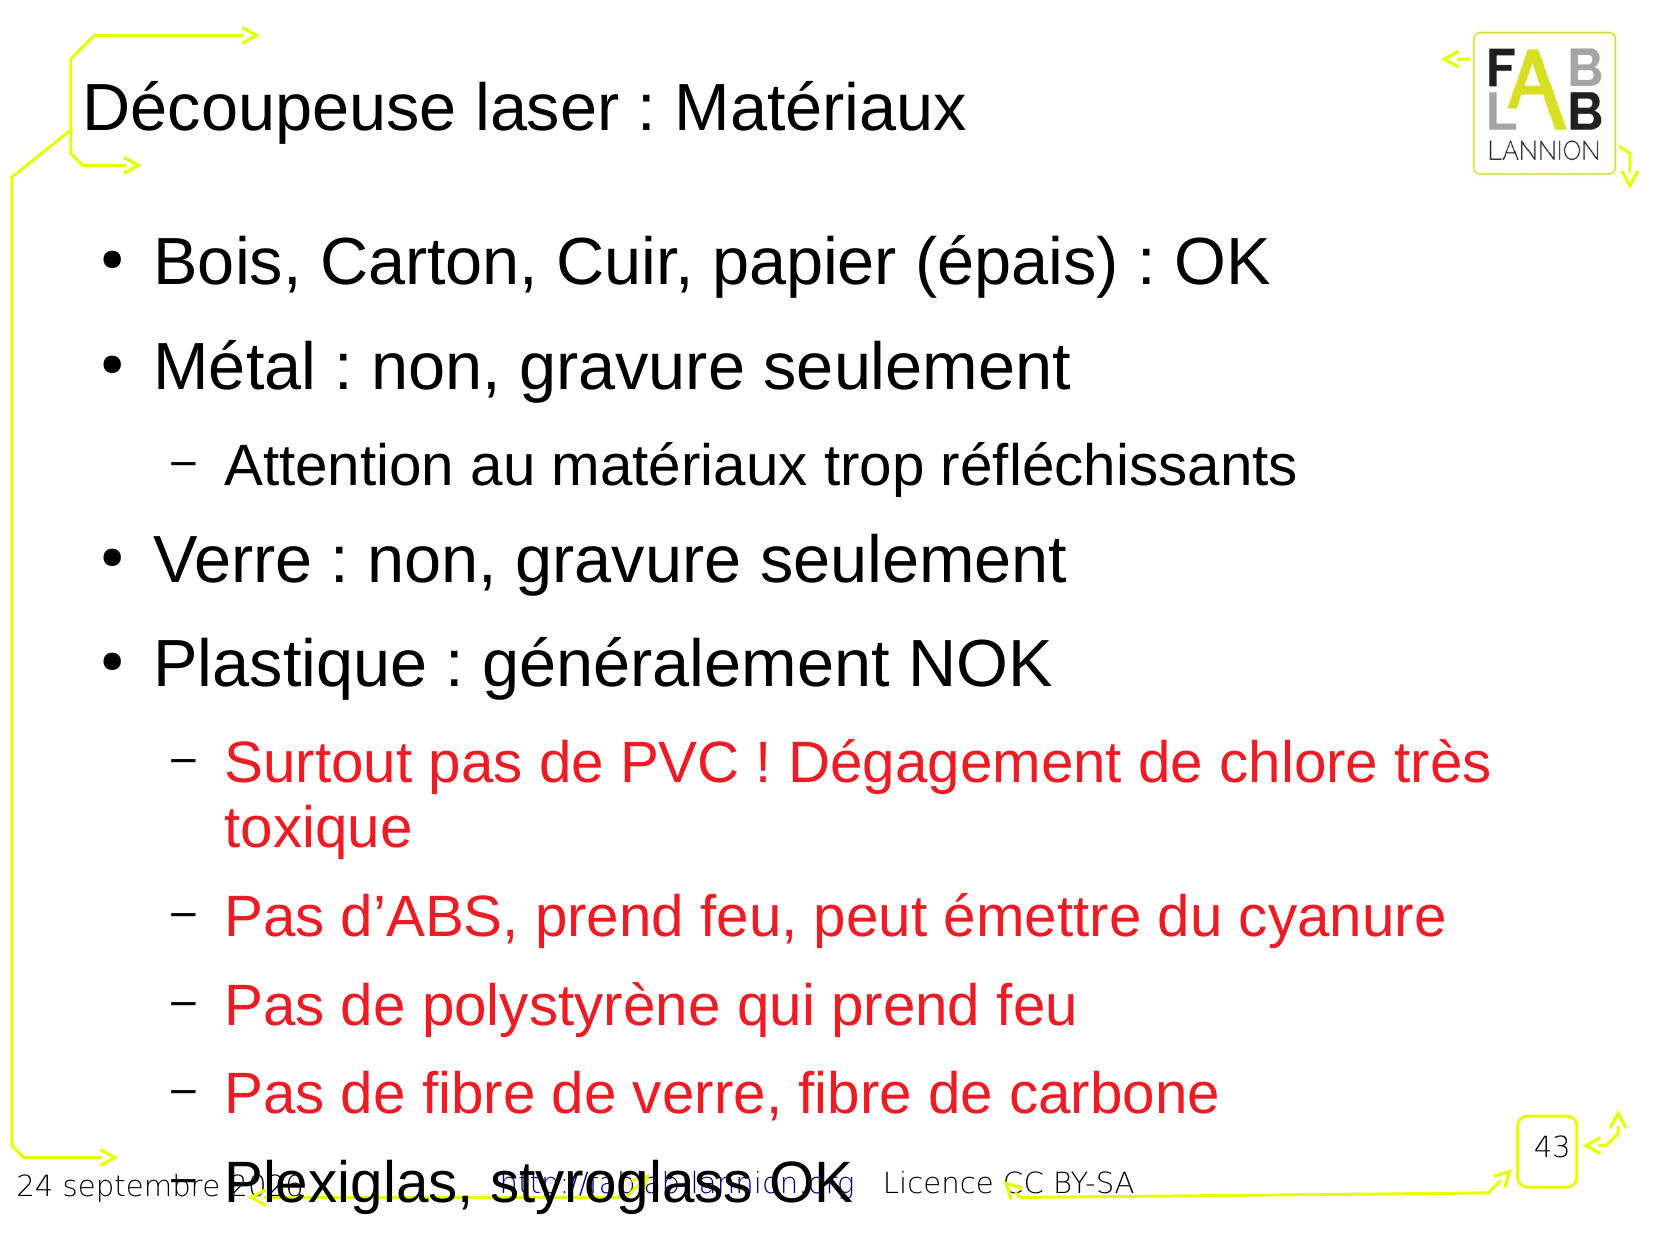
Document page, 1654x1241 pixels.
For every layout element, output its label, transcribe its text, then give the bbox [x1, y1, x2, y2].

list Bois, Carton, Cuir, papier (épais) : OK Métal : non, gravure seulement Attention au matériaux trop réfléchissants Verre : non, gravure seulement Plastique : généralement NOK Surtout pas de PVC ! Dégagement de chlore très toxique Pas d’ABS, prend feu, peut émettre du cyanure Pas de polystyrène qui prend feu Pas de fibre de verre, fibre de carbone Plexiglas, styroglass OK [82, 224, 1571, 1123]
title Découpeuse laser : Matériaux [82, 49, 1441, 166]
picture [1470, 29, 1619, 178]
